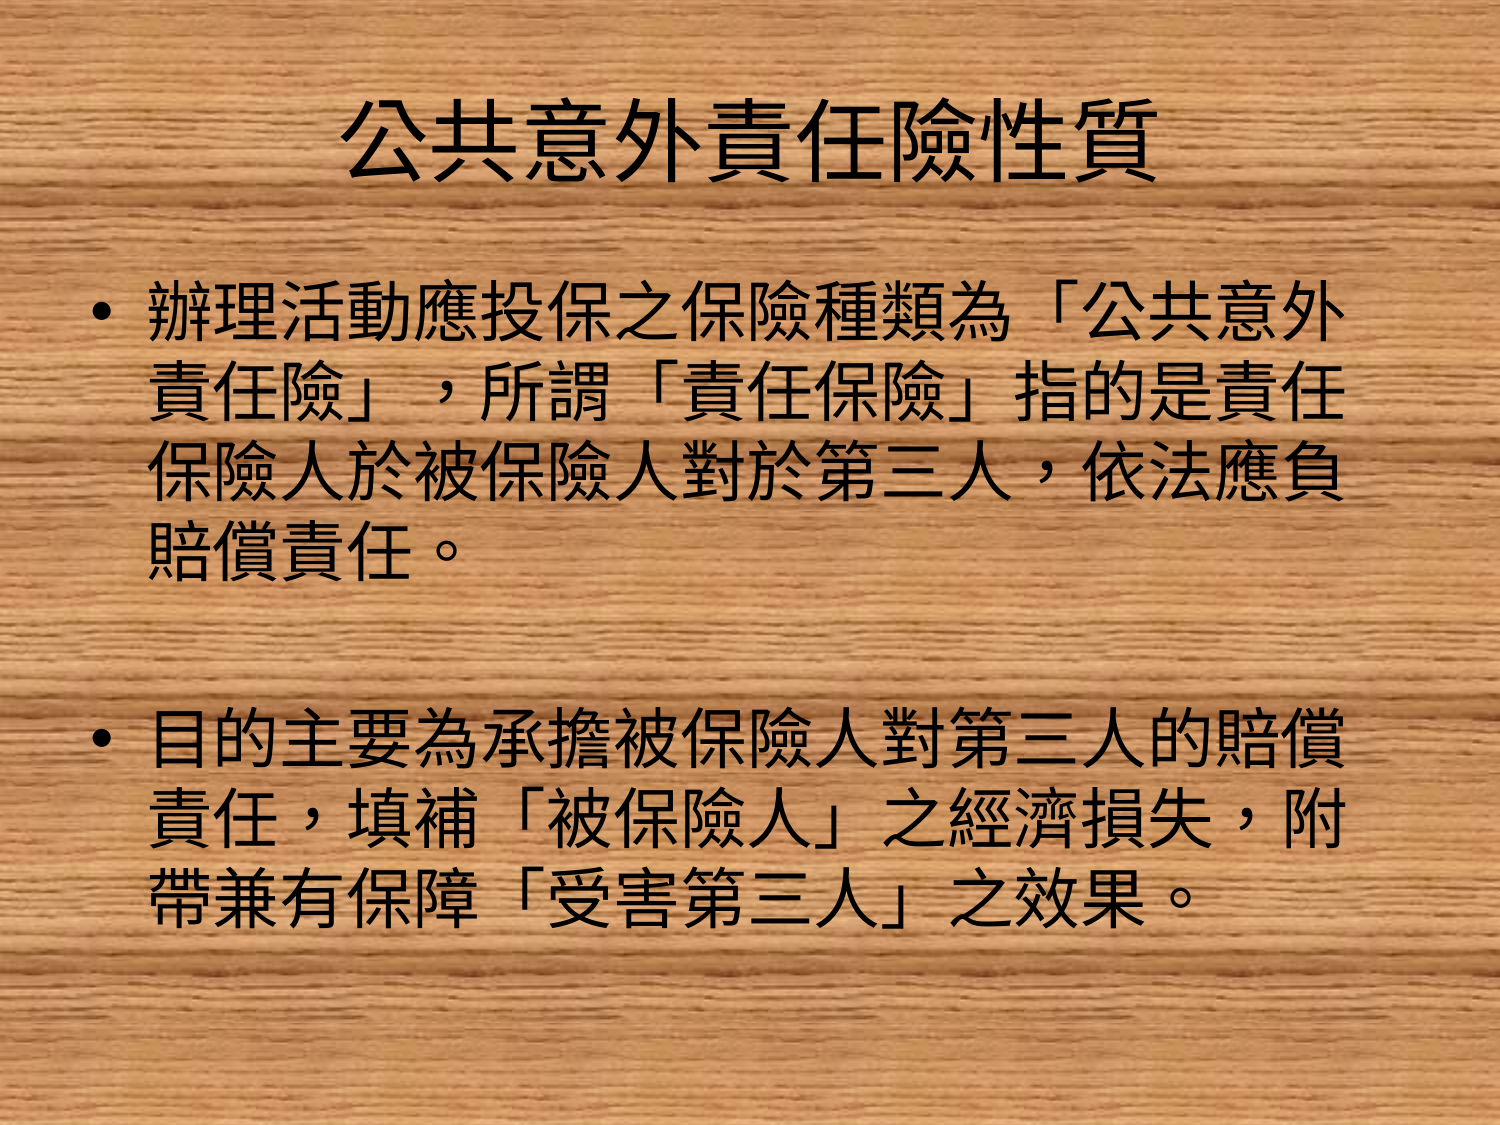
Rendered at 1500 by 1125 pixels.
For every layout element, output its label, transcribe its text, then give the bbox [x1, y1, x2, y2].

list 辦理活動應投保之保險種類為「公共意外責任險」，所謂「責任保險」指的是責任保險人於被保險人對於第三人，依法應負賠償責任。 目的主要為承擔被保險人對第三人的賠償責任，填補「被保險人」之經濟損失，附帶兼有保障「受害第三人」之效果。 [75, 262, 1425, 1005]
picture [0, 0, 1500, 1125]
title 公共意外責任險性質 [75, 45, 1425, 233]
